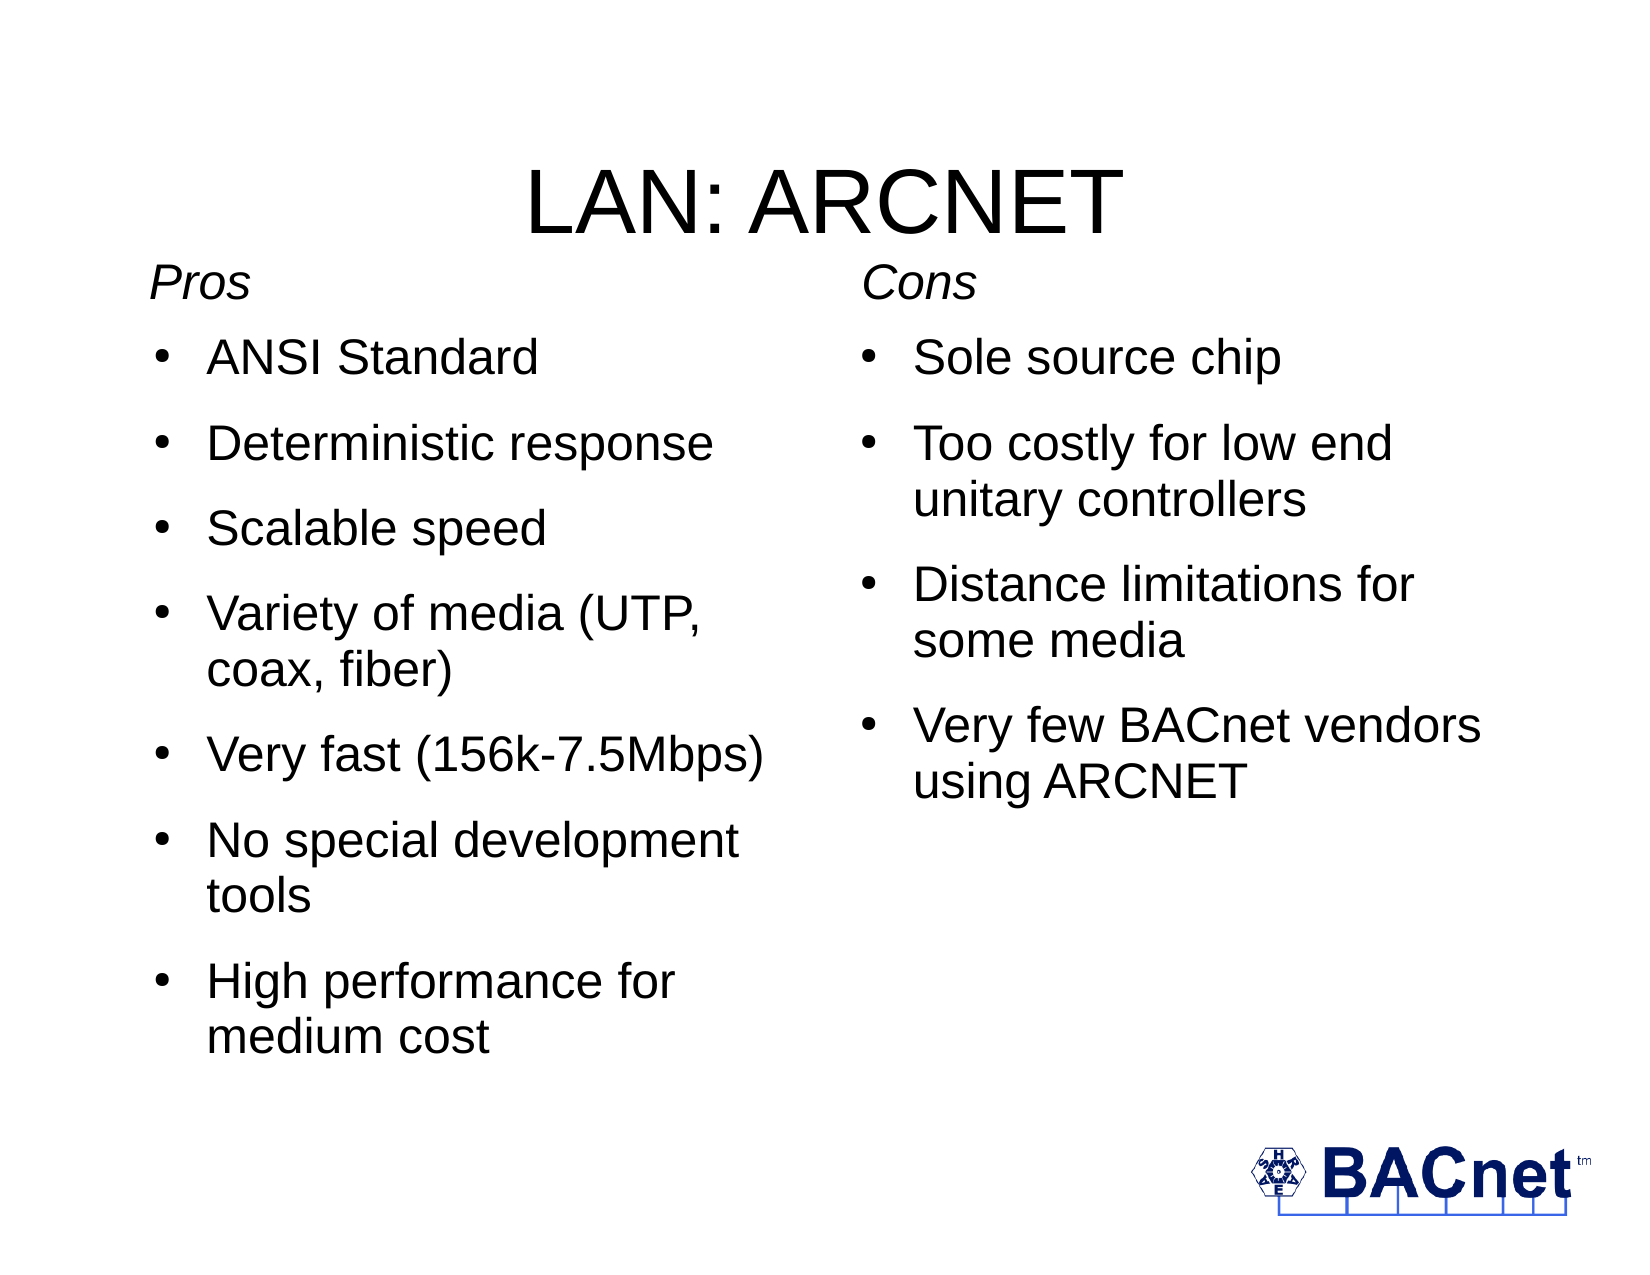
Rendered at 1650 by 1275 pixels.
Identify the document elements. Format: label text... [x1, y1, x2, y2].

title LAN: ARCNET [135, 112, 1515, 291]
list Sole source chip Too costly for low end unitary controllers Distance limitations for some media Very few BACnet vendors using ARCNET [842, 329, 1515, 1079]
picture [1251, 1146, 1591, 1216]
text_box Cons [846, 246, 1072, 318]
text_box Pros [134, 246, 397, 318]
list ANSI Standard Deterministic response Scalable speed Variety of media (UTP, coax, fiber) Very fast (156k-7.5Mbps) No special development tools High performance for medium cost [135, 329, 809, 1079]
